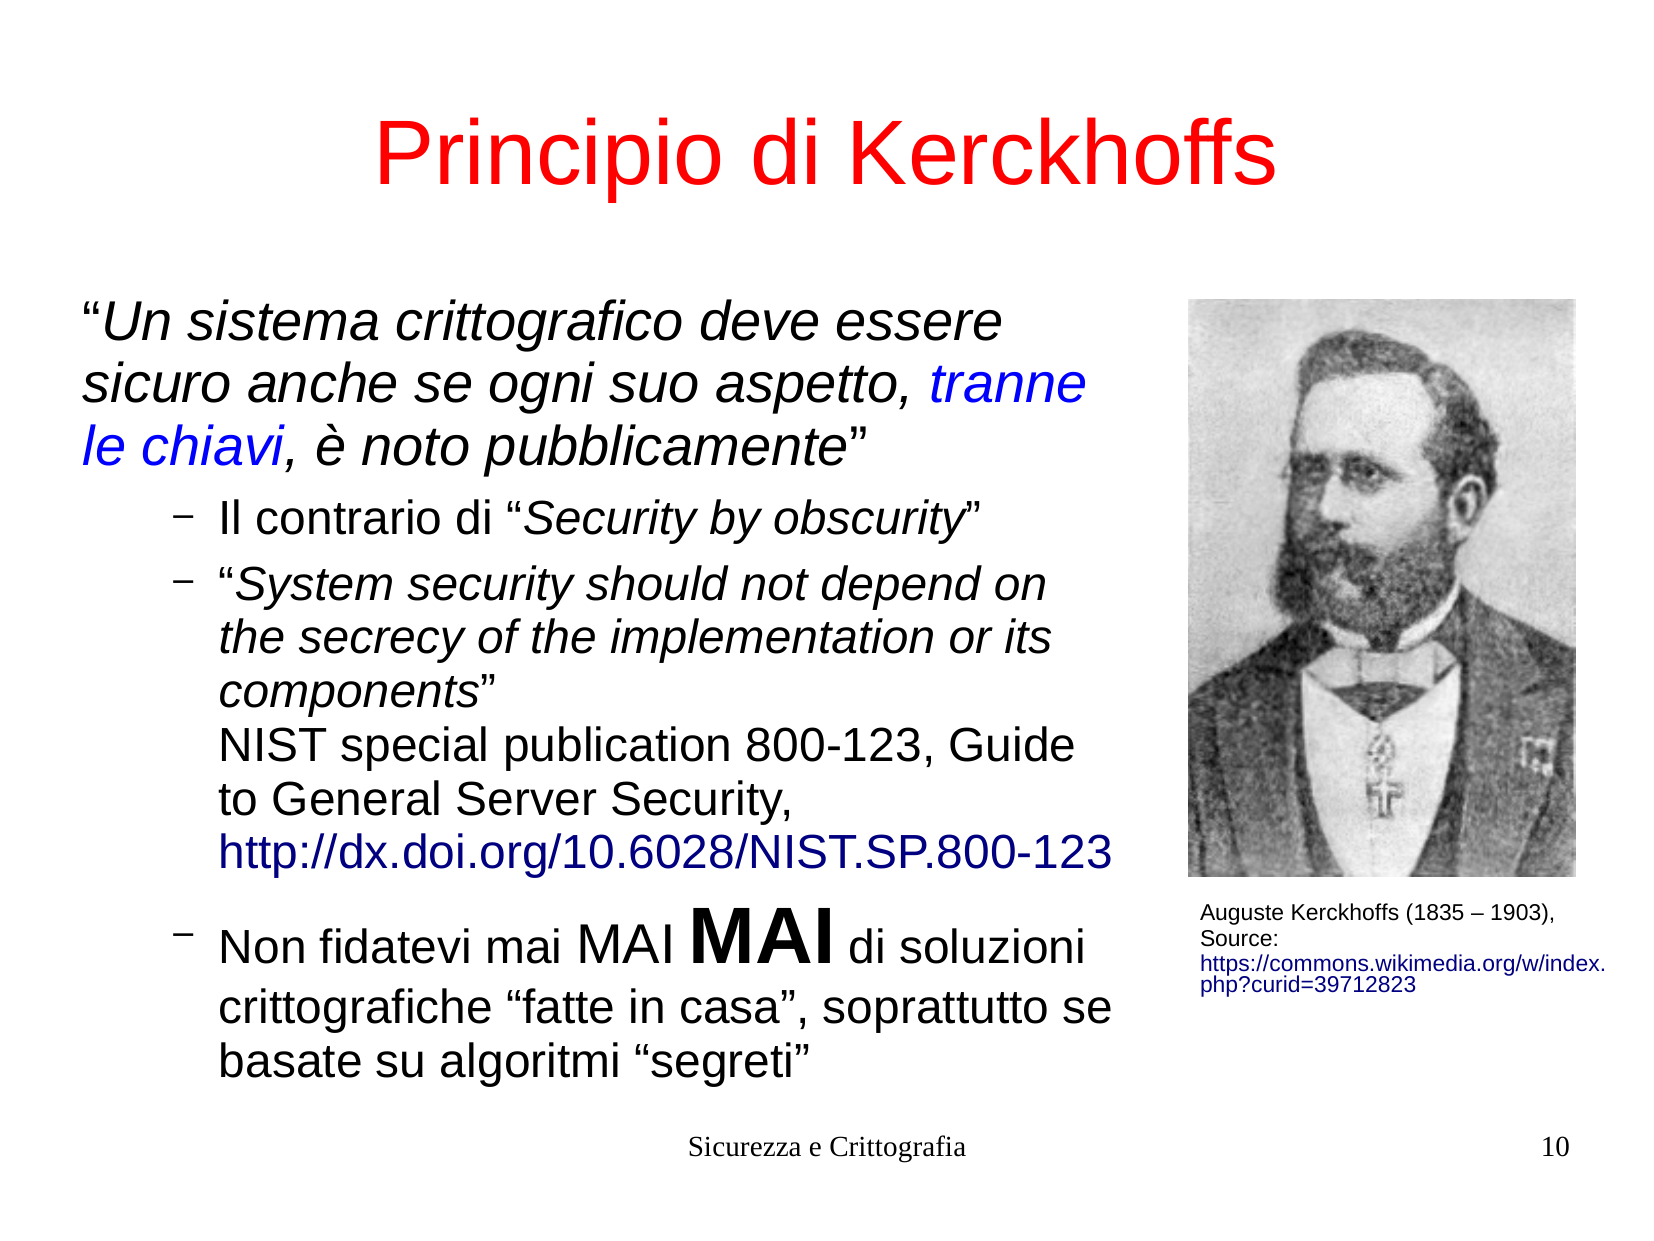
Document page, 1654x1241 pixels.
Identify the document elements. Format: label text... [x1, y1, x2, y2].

text_box Auguste Kerckhoffs (1835 – 1903), Source: https://commons.wikimedia.org/w/index.php?curid=39712823 [1200, 900, 1613, 1005]
title Principio di Kerckhoffs [82, 49, 1571, 257]
list “Un sistema crittografico deve essere sicuro anche se ogni suo aspetto, tranne le chiavi, è noto pubblicamente” Il contrario di “Security by obscurity” “System security should not depend on the secrecy of the implementation or its components” NIST special publication 800-123, Guide to General Server Security, http://dx.doi.org/10.6028/NIST.SP.800-123 Non fidatevi mai MAI MAI di soluzioni crittografiche “fatte in casa”, soprattutto se basate su algoritmi “segreti” [82, 290, 1126, 1109]
picture [1188, 299, 1576, 877]
